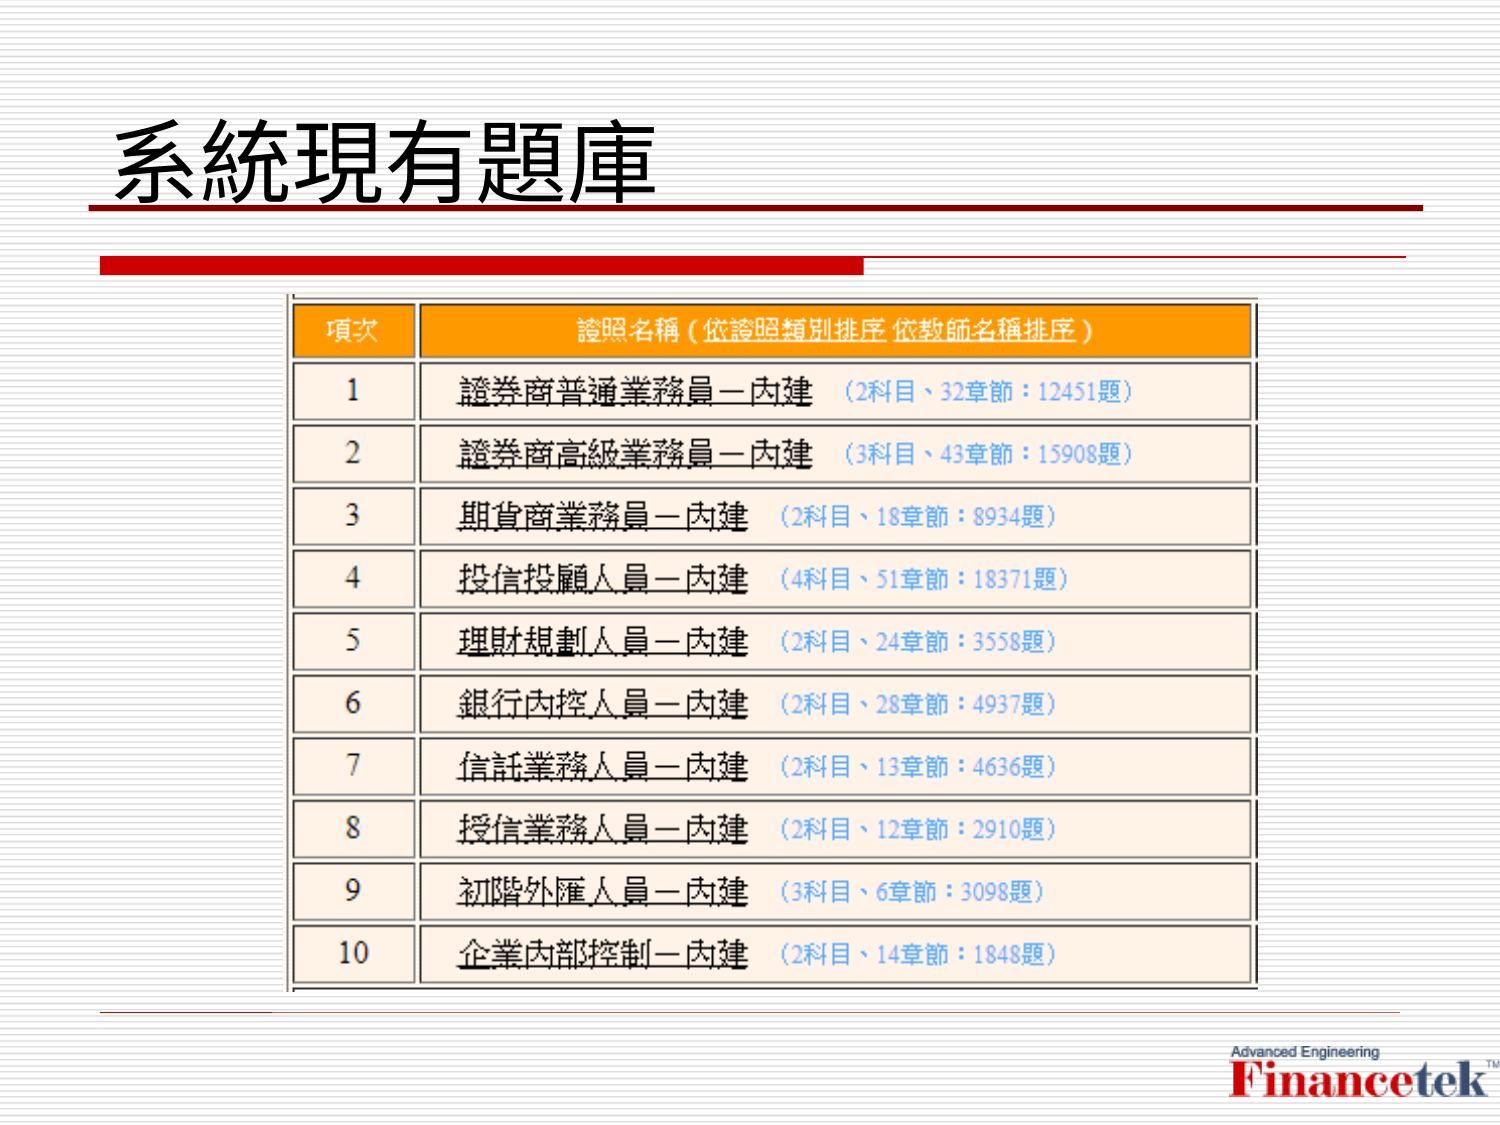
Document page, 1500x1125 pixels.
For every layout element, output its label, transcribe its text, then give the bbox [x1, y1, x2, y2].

title 系統現有題庫 [94, 212, 1407, 223]
title 系統現有題庫 [94, 89, 1407, 204]
picture [283, 294, 1258, 992]
